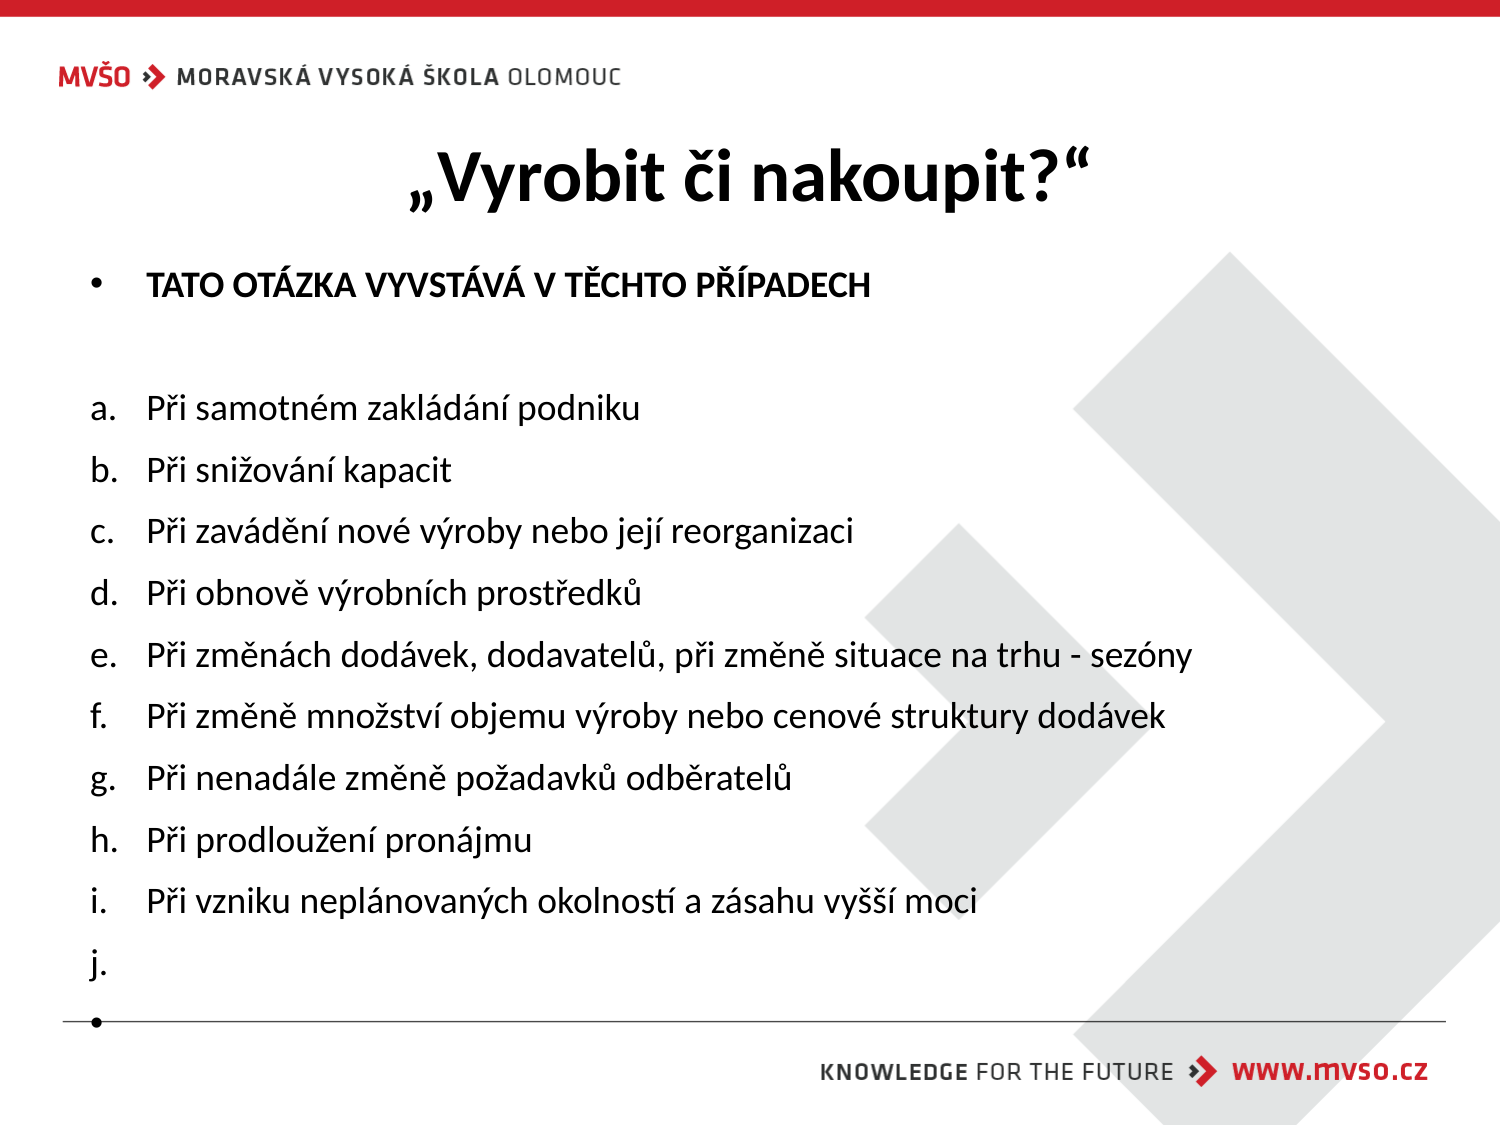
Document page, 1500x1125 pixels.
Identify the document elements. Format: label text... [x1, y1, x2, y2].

title „Vyrobit či nakoupit?“ [75, 103, 1426, 239]
list TATO OTÁZKA VYVSTÁVÁ V TĚCHTO PŘÍPADECH Při samotném zakládání podniku Při snižování kapacit Při zavádění nové výroby nebo její reorganizaci Při obnově výrobních prostředků Při změnách dodávek, dodavatelů, při změně situace na trhu - sezóny Při změně množství objemu výroby nebo cenové struktury dodávek Při nenadále změně požadavků odběratelů Při prodloužení pronájmu Při vzniku neplánovaných okolností a zásahu vyšší moci [75, 252, 1426, 982]
